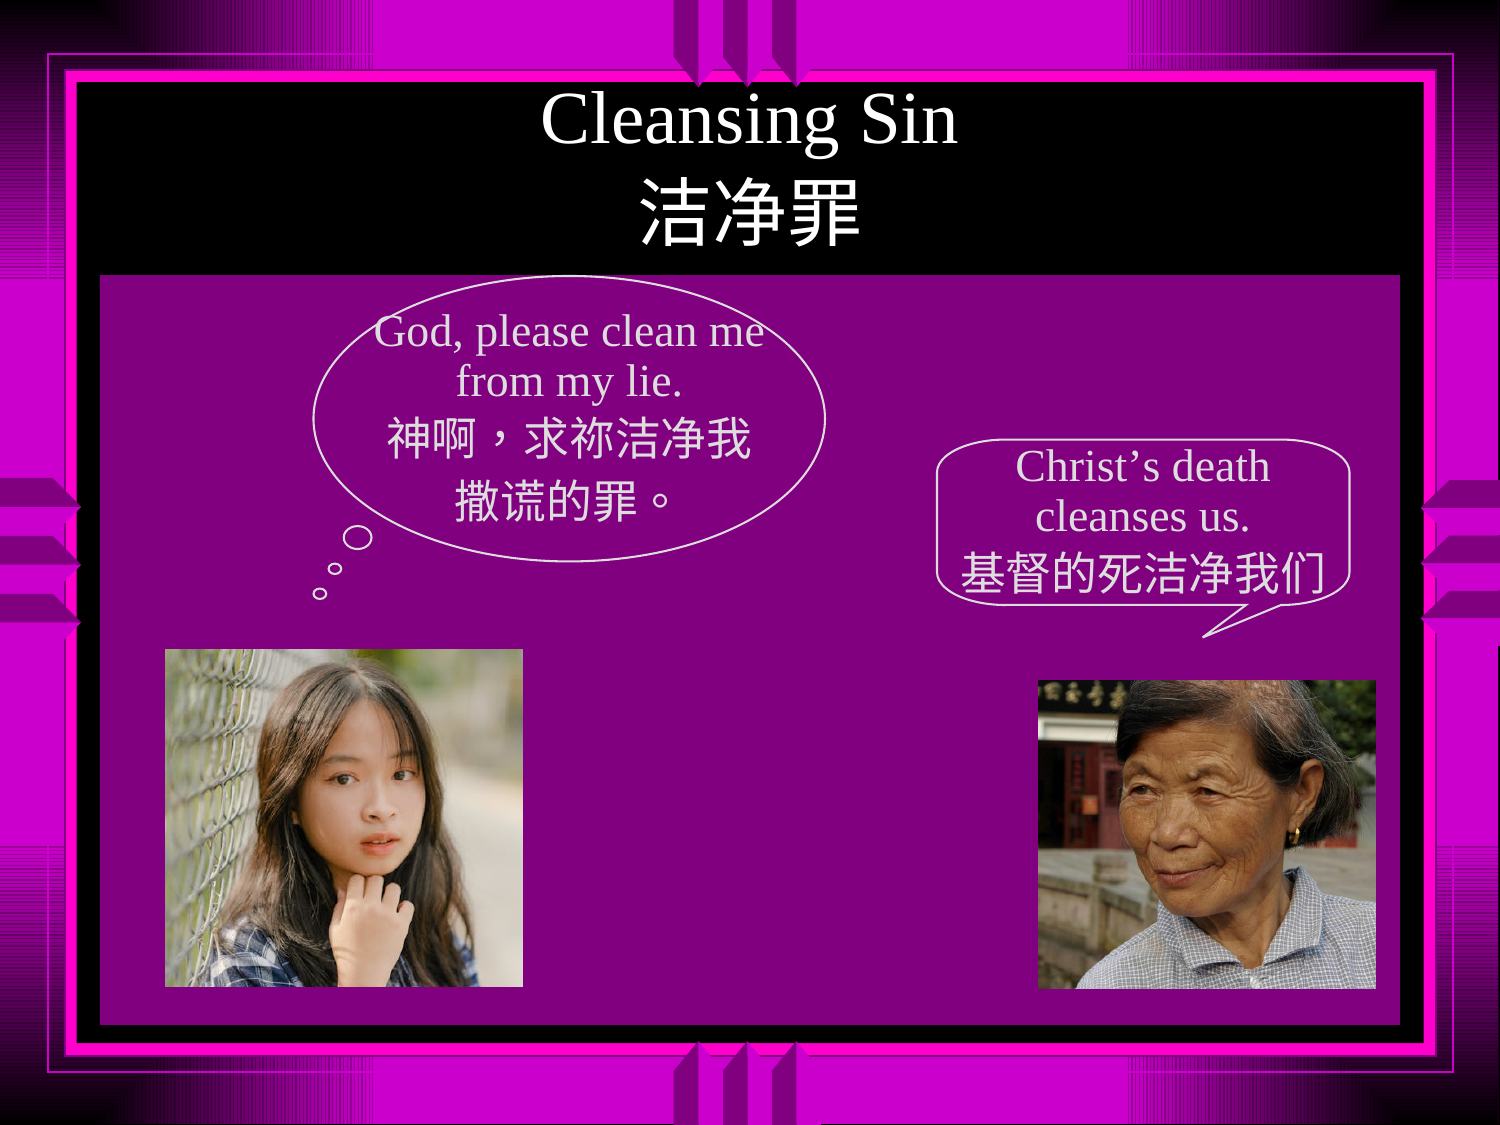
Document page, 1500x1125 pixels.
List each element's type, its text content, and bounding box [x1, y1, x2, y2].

title Cleansing Sin 洁净罪 [112, 82, 1388, 270]
picture [165, 649, 523, 987]
text_box God, please clean me from my lie. 神啊，求祢洁净我 撒谎的罪。 [313, 275, 826, 562]
text_box Christ’s death cleanses us. 基督的死洁净我们 [936, 439, 1350, 638]
picture [1038, 680, 1376, 989]
text_box [99, 275, 1401, 1026]
